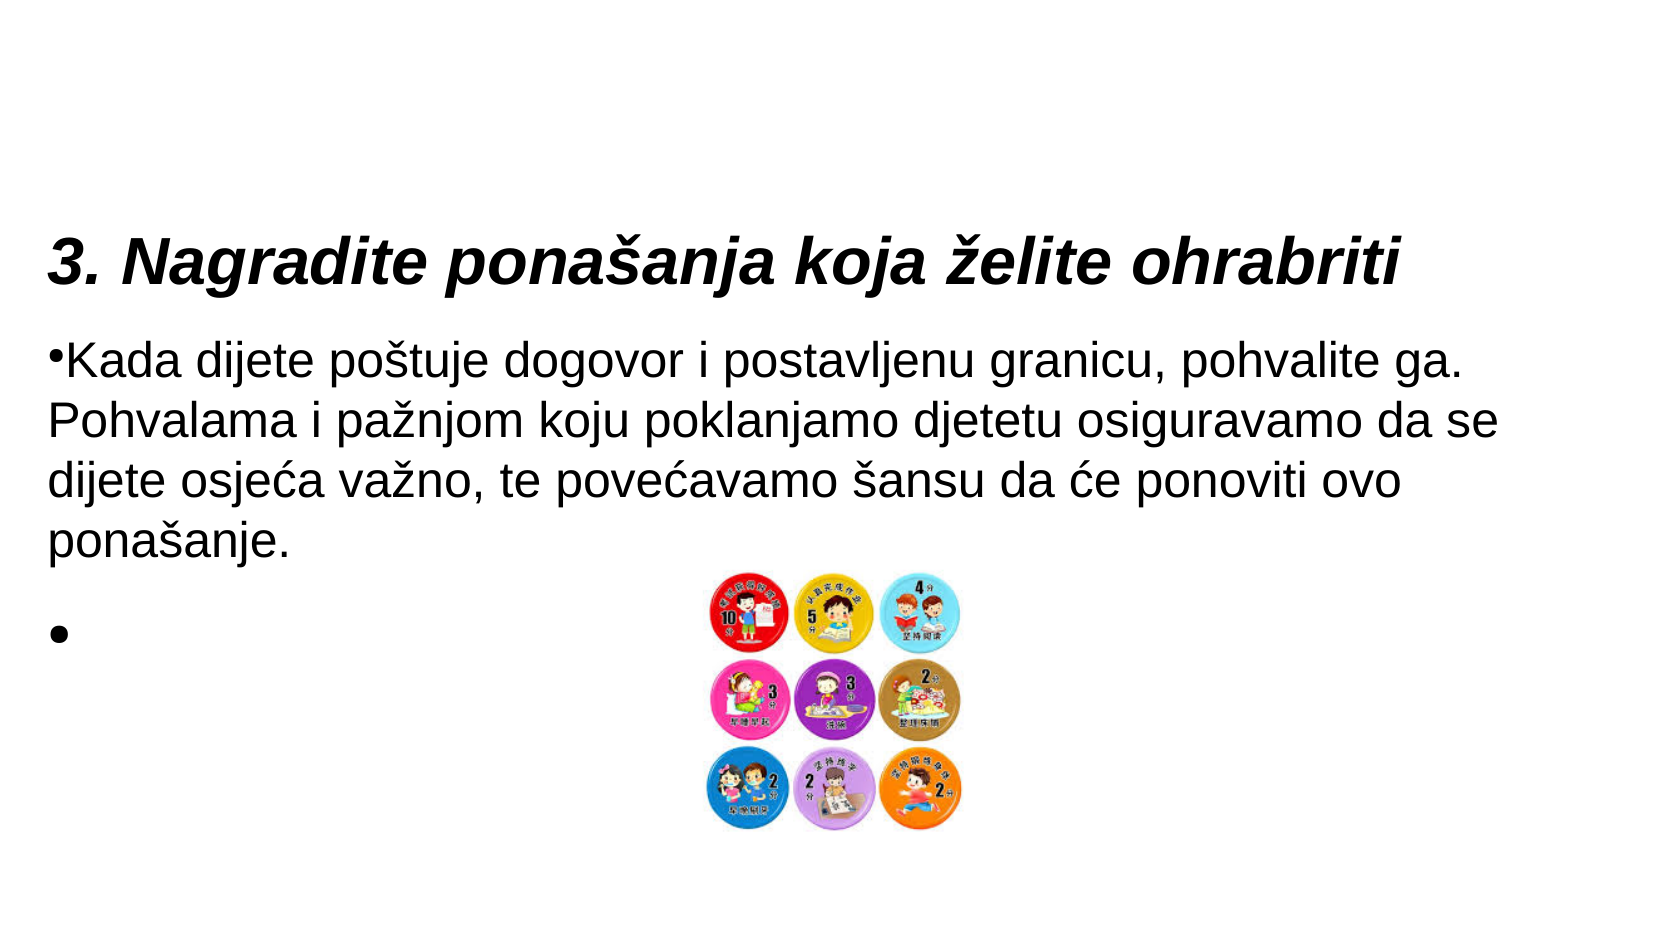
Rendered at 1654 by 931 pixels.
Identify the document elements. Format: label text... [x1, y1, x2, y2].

list 3. Nagradite ponašanja koja želite ohrabriti Kada dijete poštuje dogovor i postavljenu granicu, pohvalite ga. Pohvalama i pažnjom koju poklanjamo djetetu osiguravamo da se dijete osjeća važno, te povećavamo šansu da će ponoviti ovo ponašanje. [47, 217, 1536, 758]
picture [693, 561, 975, 843]
